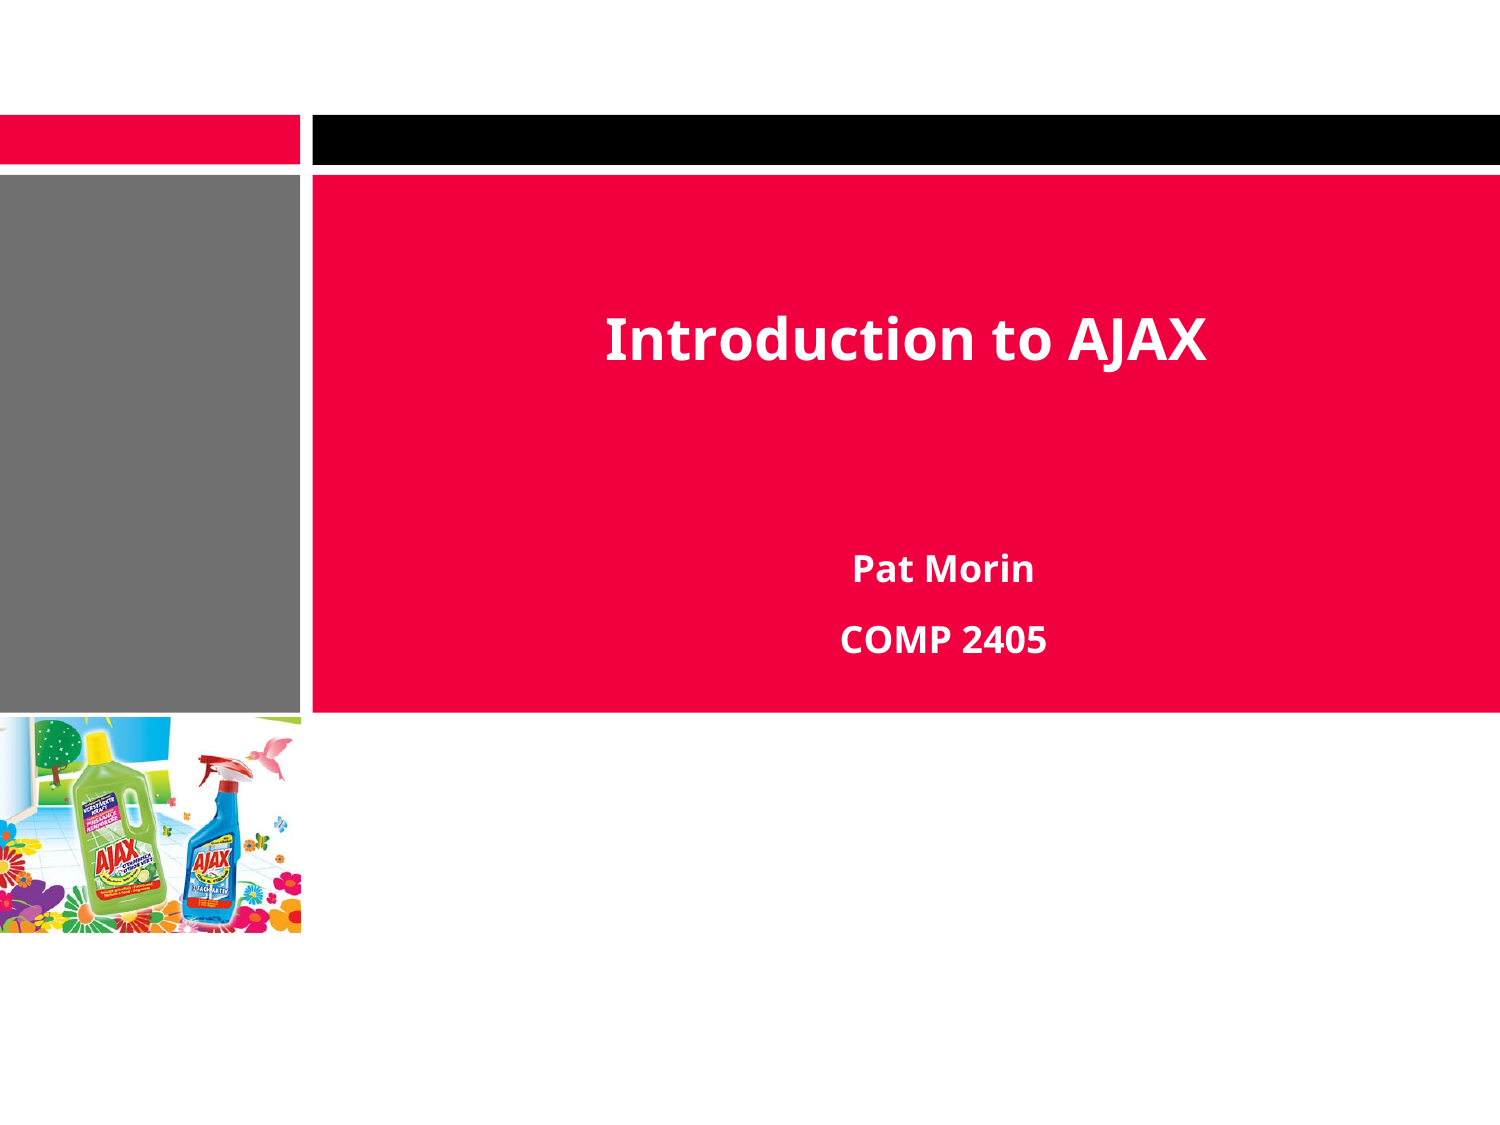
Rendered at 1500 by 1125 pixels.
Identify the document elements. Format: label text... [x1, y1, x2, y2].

picture [0, 717, 301, 943]
subtitle Pat Morin COMP 2405 [312, 524, 1500, 716]
title Introduction to AJAX [312, 174, 1500, 501]
